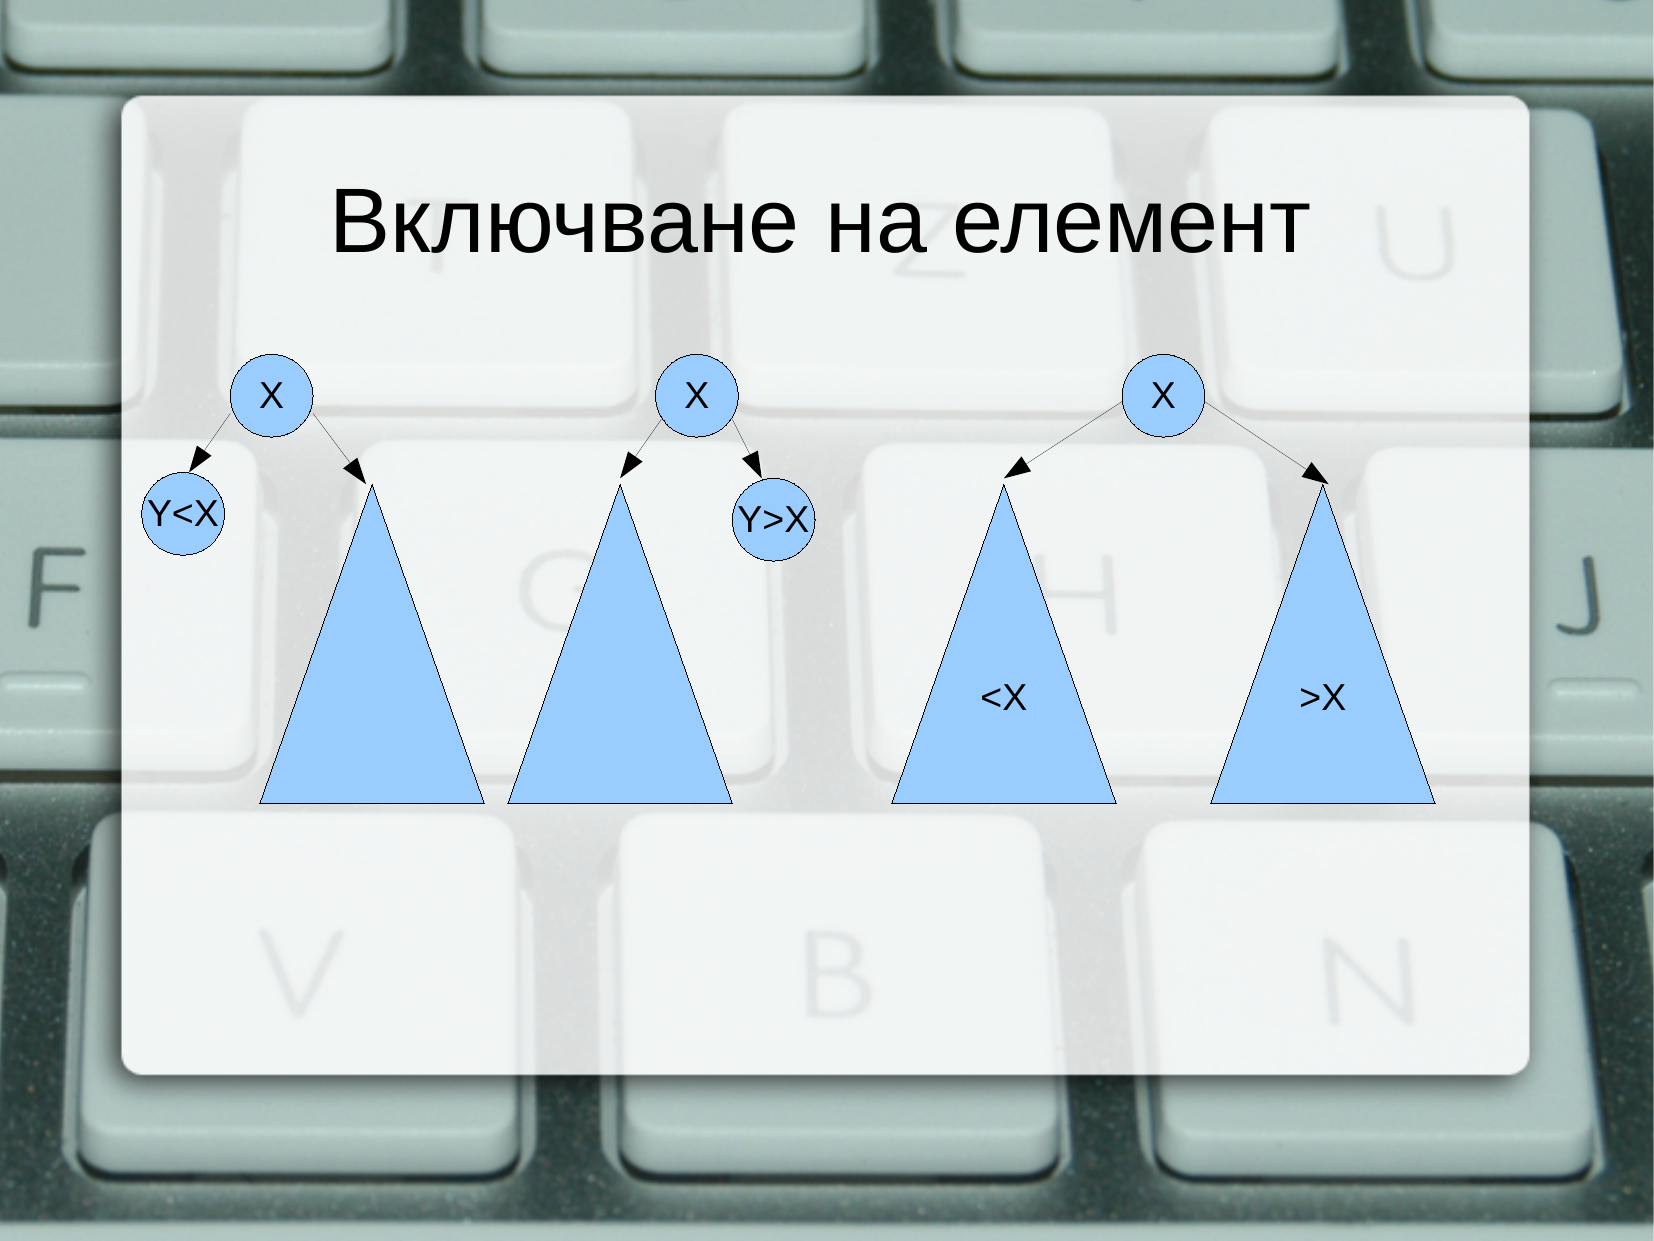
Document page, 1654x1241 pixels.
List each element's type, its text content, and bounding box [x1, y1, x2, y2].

text_box X [230, 354, 314, 438]
title Включване на елемент [135, 117, 1506, 325]
text_box Y<X [141, 472, 225, 556]
picture [0, 0, 1654, 1241]
text_box [259, 484, 485, 804]
text_box [507, 484, 733, 804]
text_box X [1122, 354, 1205, 438]
text_box X [655, 354, 739, 438]
text_box <X [891, 484, 1117, 804]
text_box Y>X [732, 478, 816, 562]
text_box >X [1210, 484, 1436, 804]
